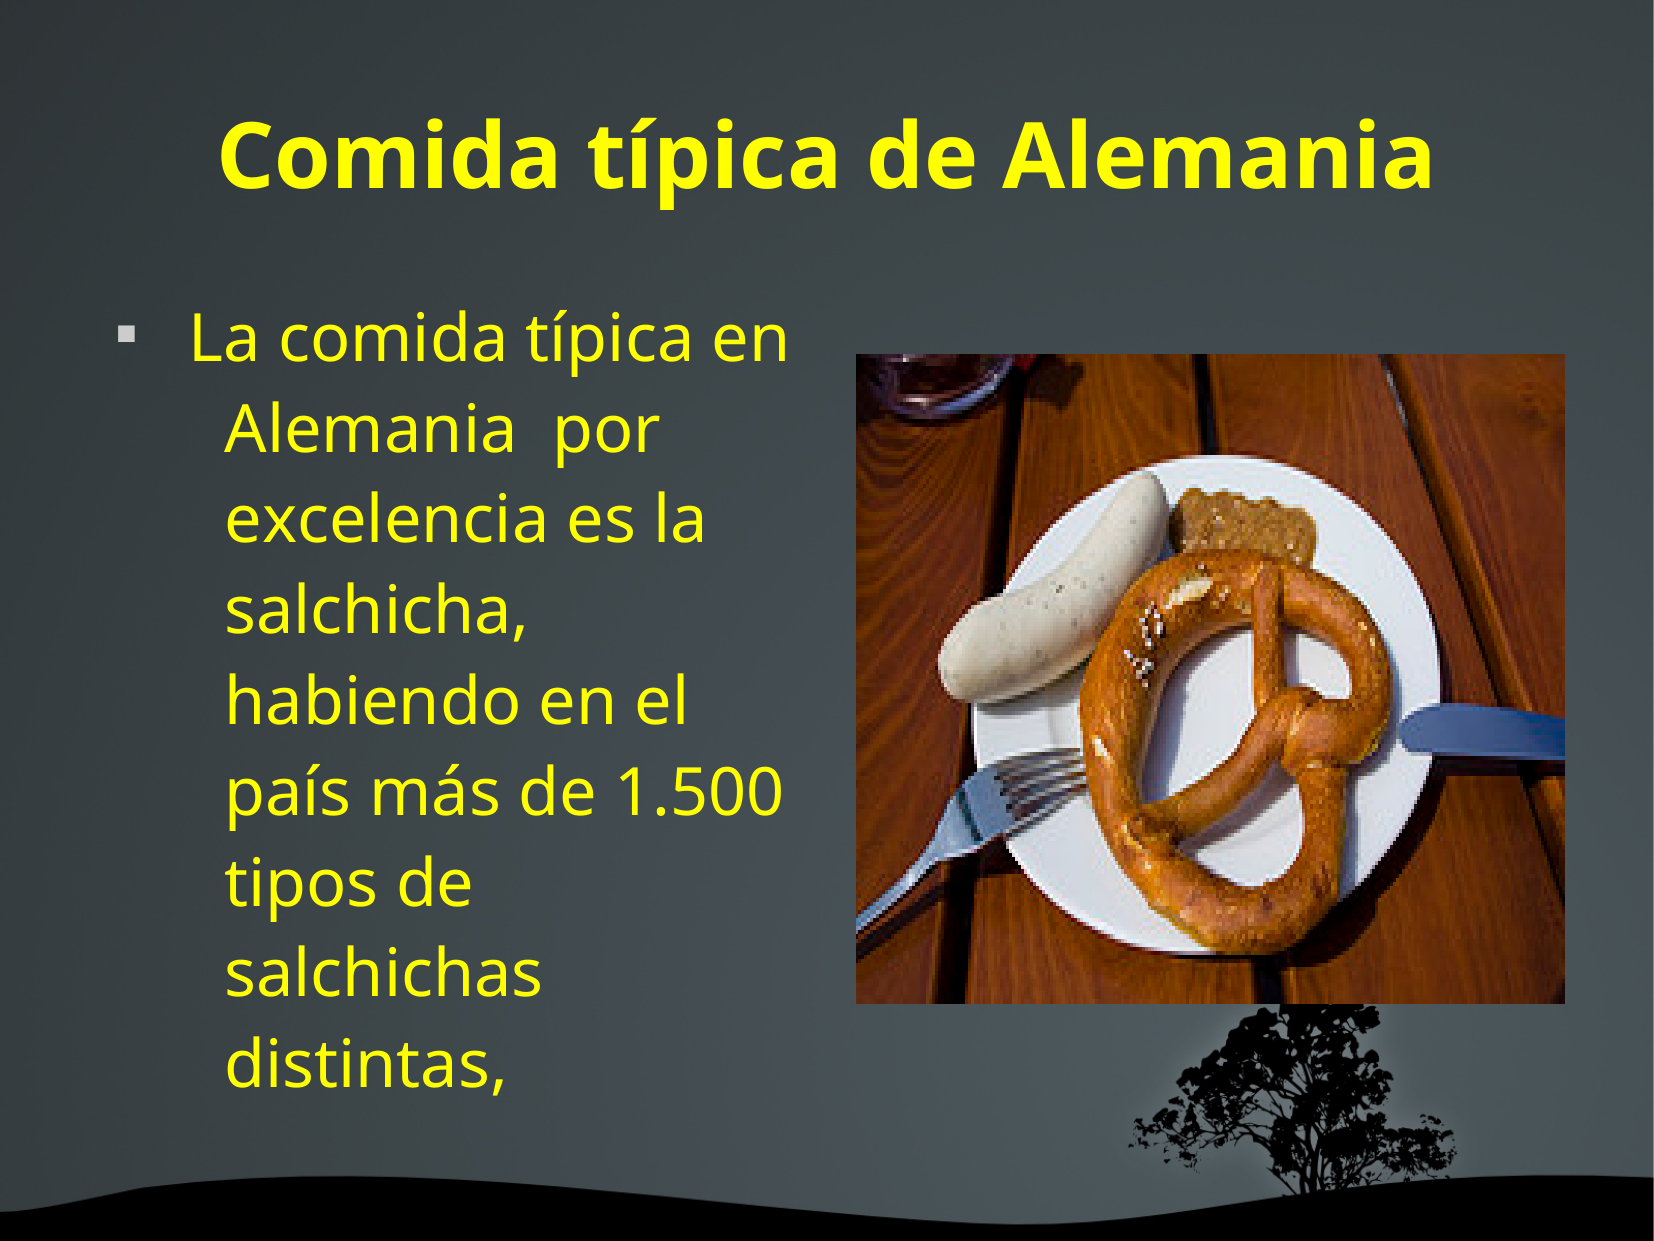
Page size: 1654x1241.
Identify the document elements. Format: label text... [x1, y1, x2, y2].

title Comida típica de Alemania [82, 49, 1571, 257]
list La comida típica en Alemania por excelencia es la salchicha, habiendo en el país más de 1.500 tipos de salchichas distintas, [82, 290, 809, 1109]
picture [0, 0, 1654, 1241]
